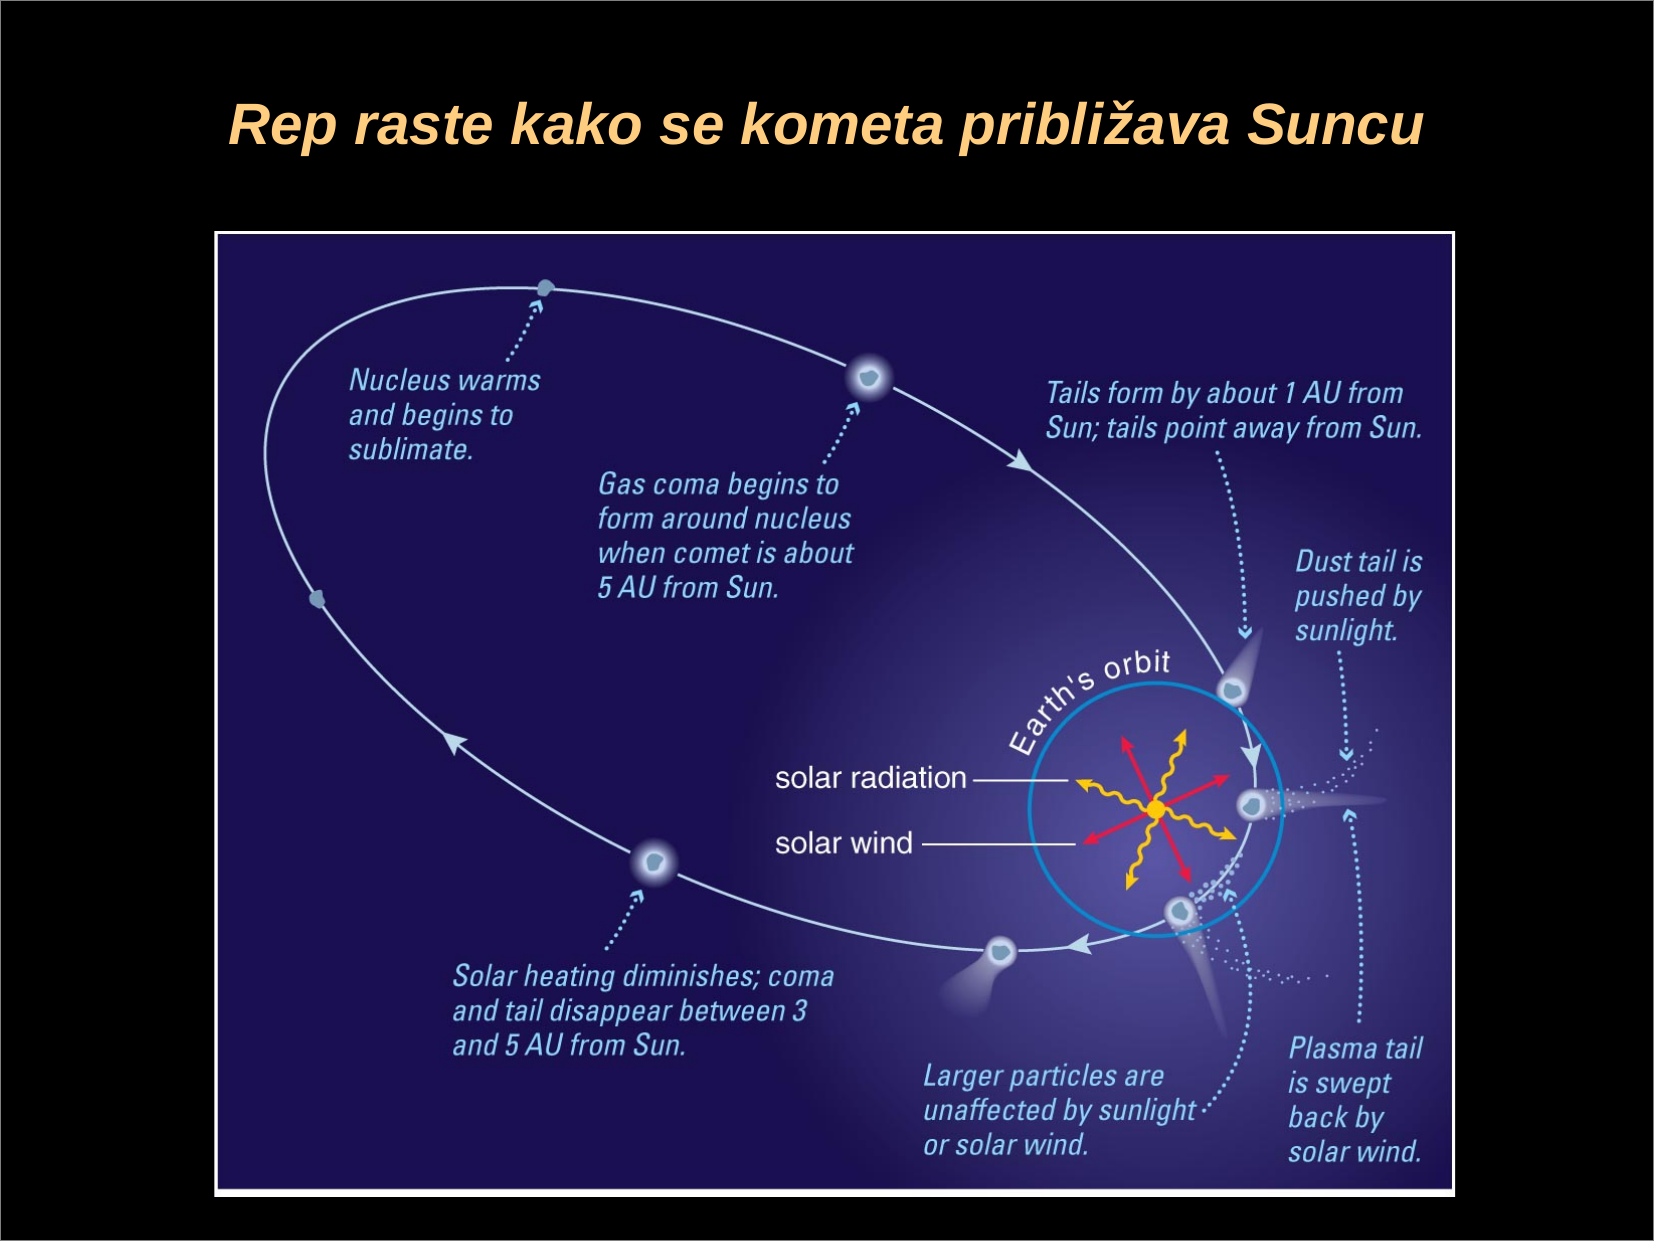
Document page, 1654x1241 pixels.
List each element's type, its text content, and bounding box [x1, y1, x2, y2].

text_box Rep raste kako se kometa približava Suncu [66, 27, 1588, 215]
text_box [0, 0, 1654, 1241]
picture [214, 231, 1456, 1197]
